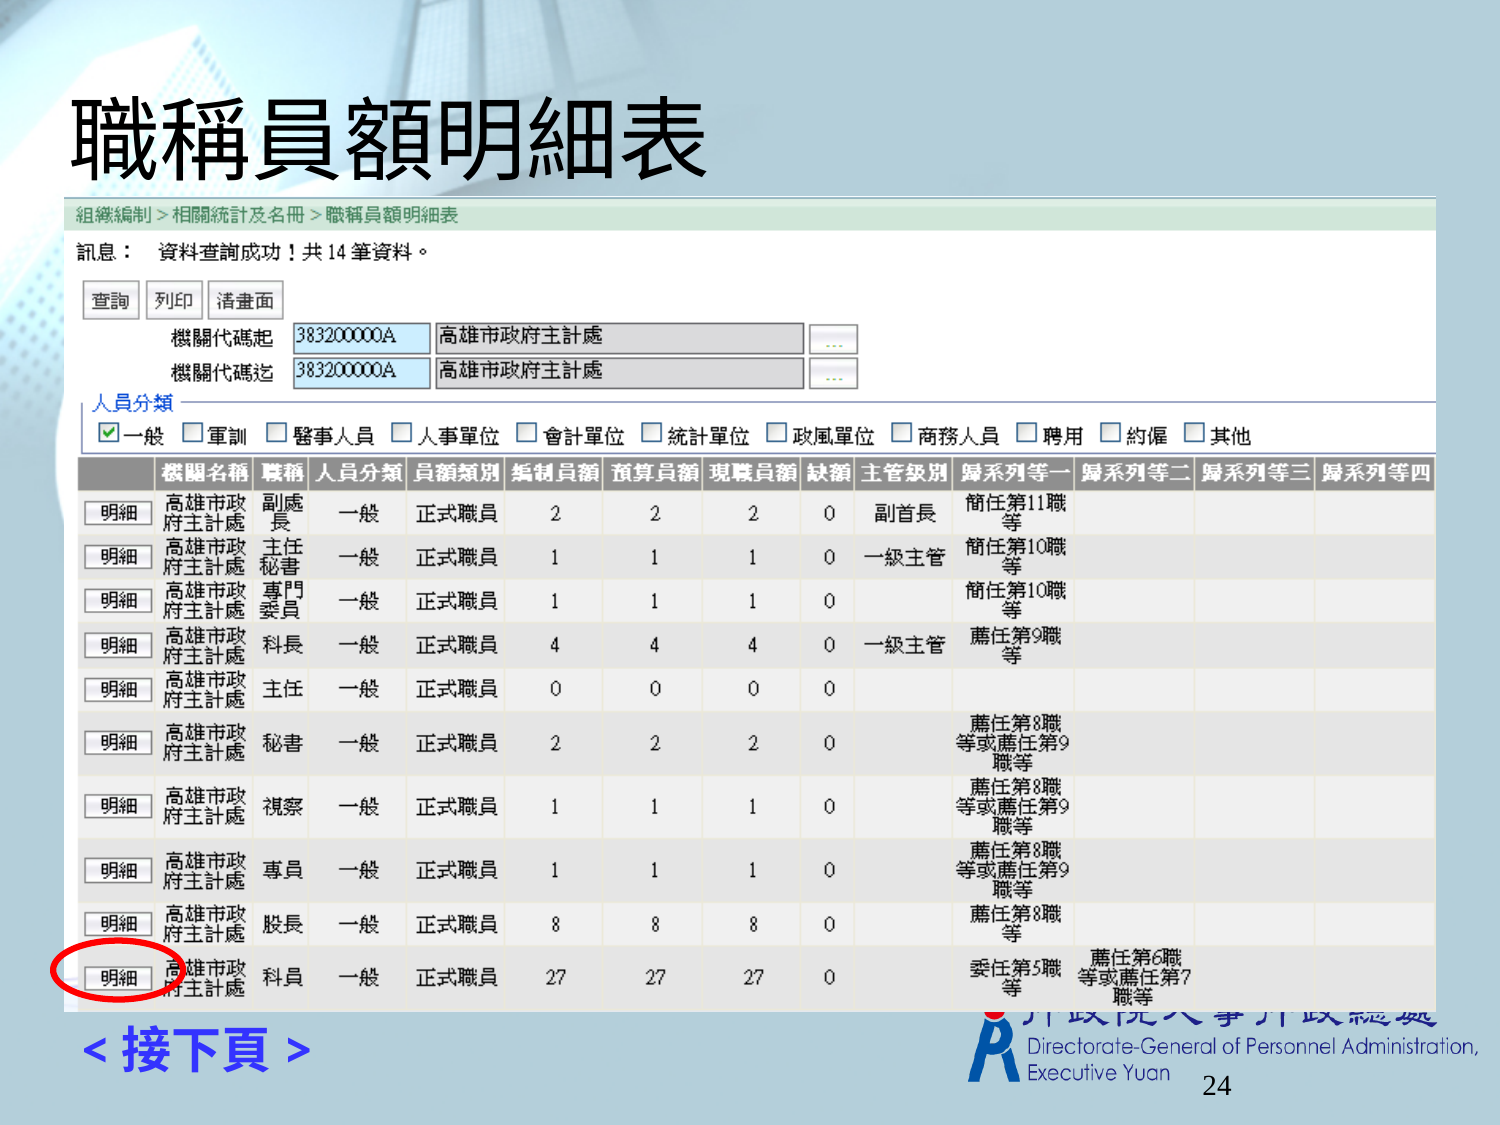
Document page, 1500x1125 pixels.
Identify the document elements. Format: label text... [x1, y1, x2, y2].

text_box [1187, 1058, 1500, 1124]
picture [64, 196, 1436, 1012]
title 職稱員額明細表 [53, 42, 1388, 231]
text_box <接下頁> [65, 1011, 329, 1086]
picture [64, 944, 179, 996]
